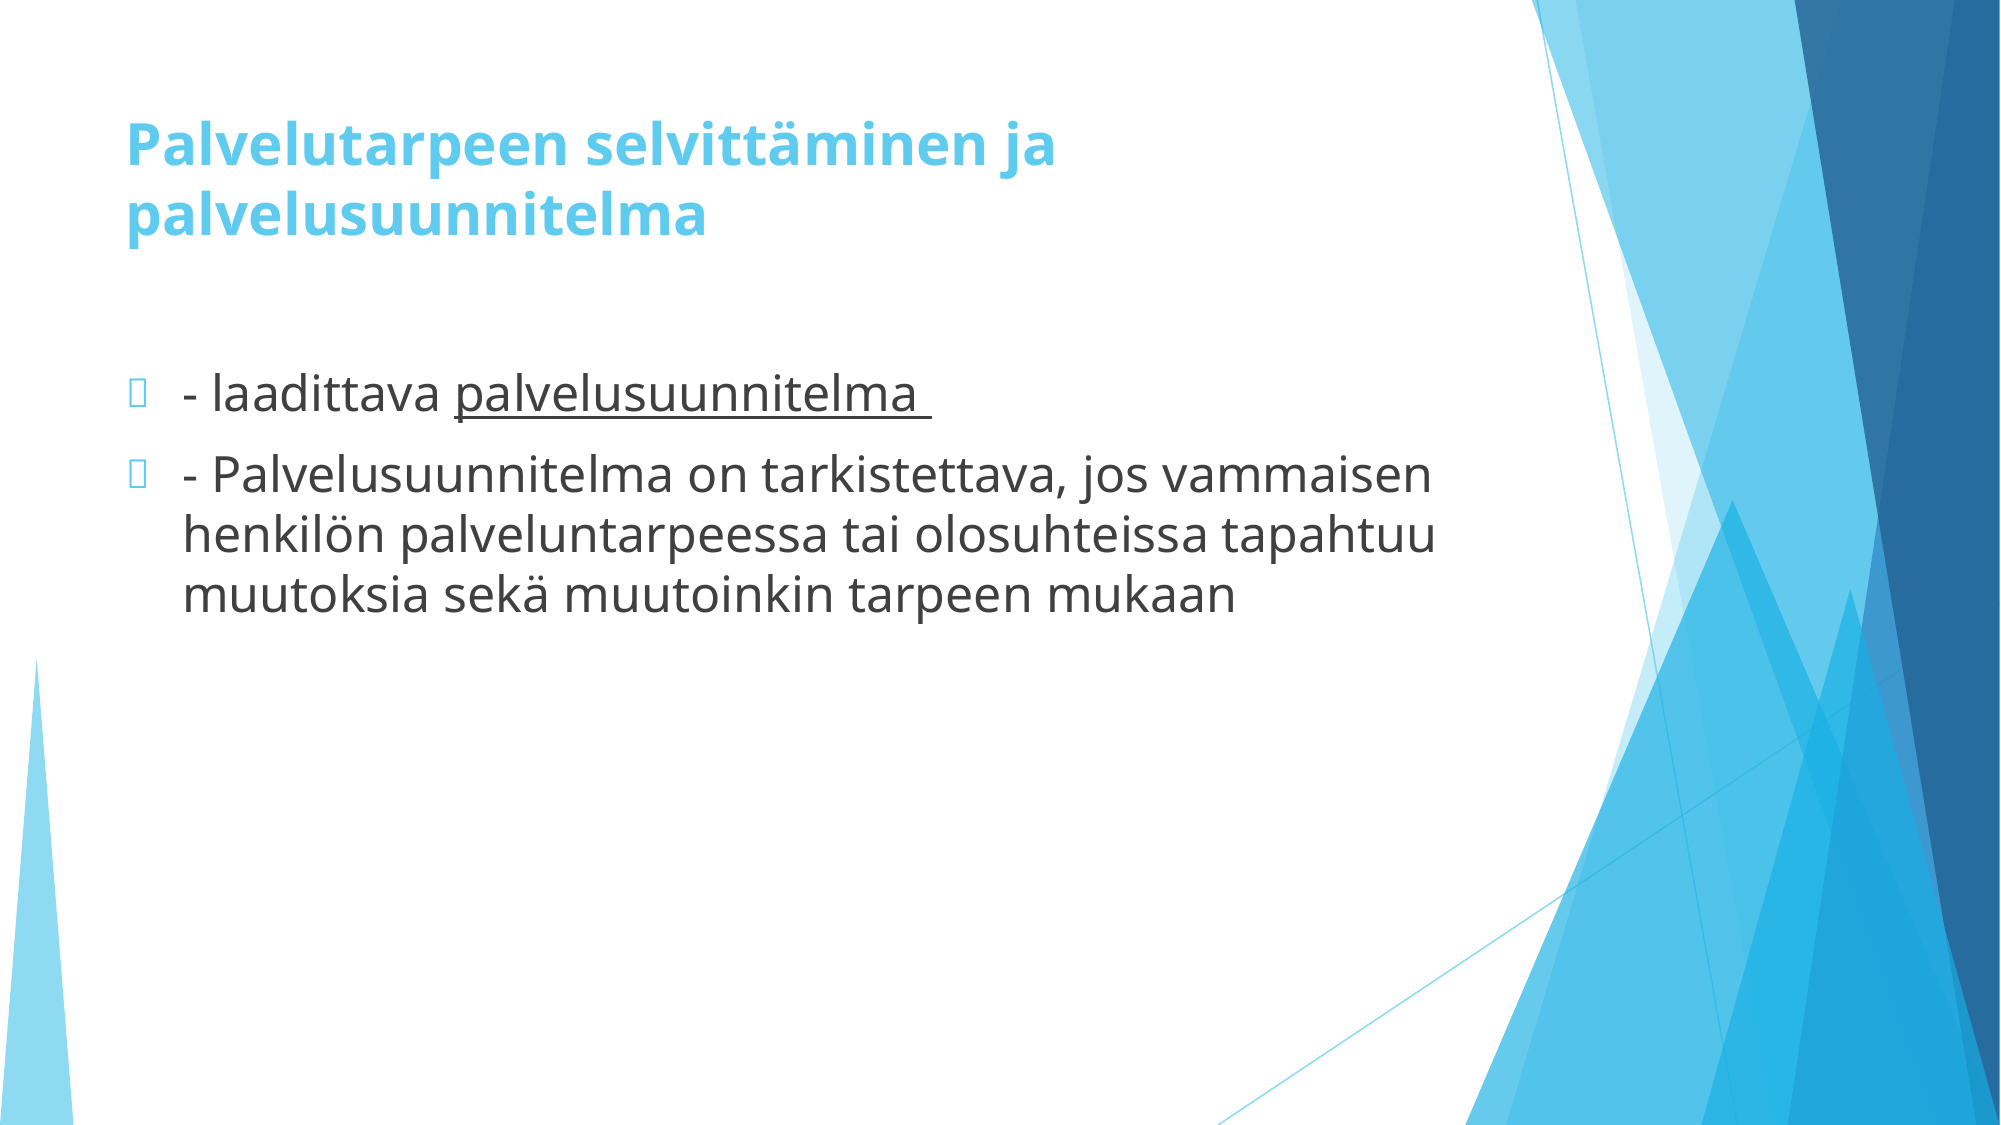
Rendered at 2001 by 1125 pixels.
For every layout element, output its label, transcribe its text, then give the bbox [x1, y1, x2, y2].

title Palvelutarpeen selvittäminen ja palvelusuunnitelma [111, 99, 1522, 317]
list - laadittava palvelusuunnitelma - Palvelusuunnitelma on tarkistettava, jos vammaisen henkilön palveluntarpeessa tai olosuhteissa tapahtuu muutoksia sekä muutoinkin tarpeen mukaan [111, 354, 1522, 992]
